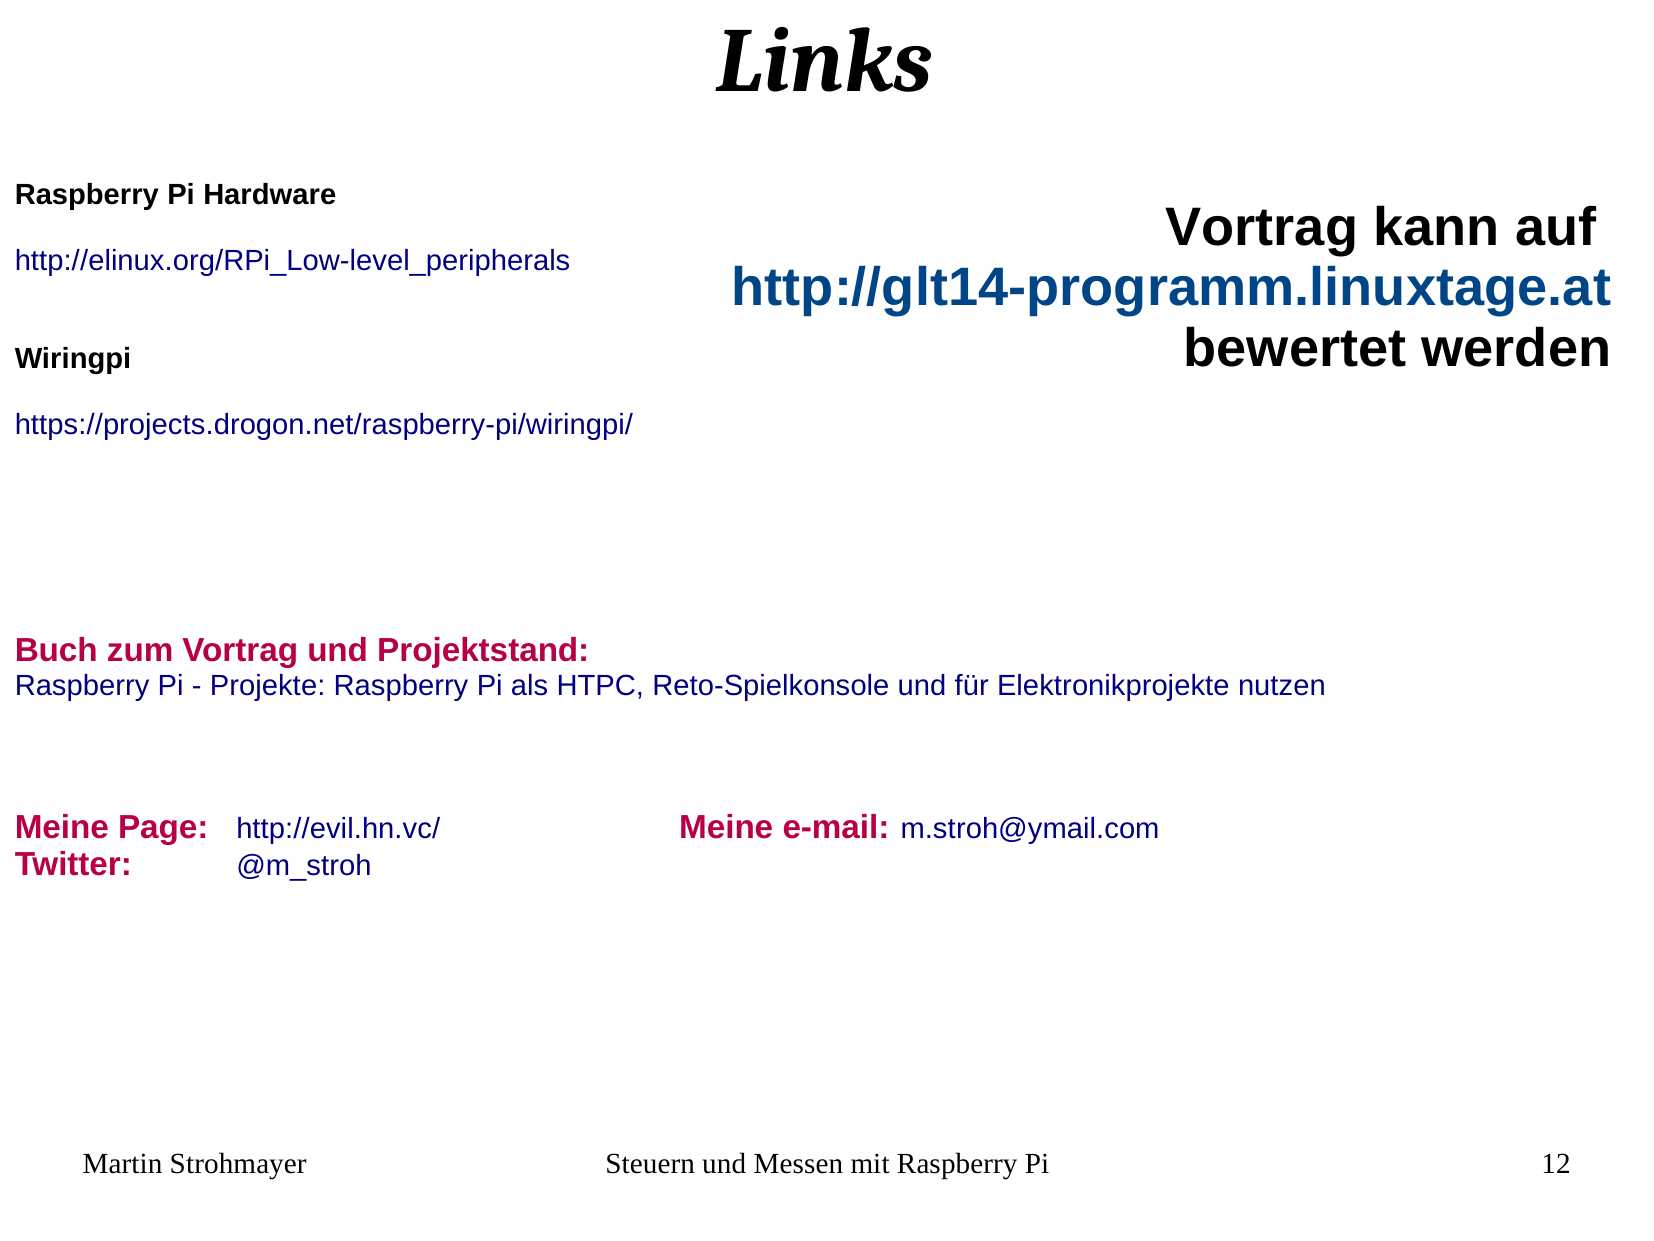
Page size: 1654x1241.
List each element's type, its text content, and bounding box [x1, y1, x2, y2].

title Links [0, 7, 1651, 116]
text_box Raspberry Pi Hardware http://elinux.org/RPi_Low-level_peripherals Wiringpi https://projects.drogon.net/raspberry-pi/wiringpi/ Buch zum Vortrag und Projektstand: Raspberry Pi - Projekte: Raspberry Pi als HTPC, Reto-Spielkonsole und für Elektronikprojekte nutzen Meine Page: http://evil.hn.vc/ Meine e-mail: m.stroh@ymail.com Twitter: @m_stroh [0, 170, 1654, 1187]
list Vortrag kann auf http://glt14-programm.linuxtage.at bewertet werden [590, 196, 1613, 443]
